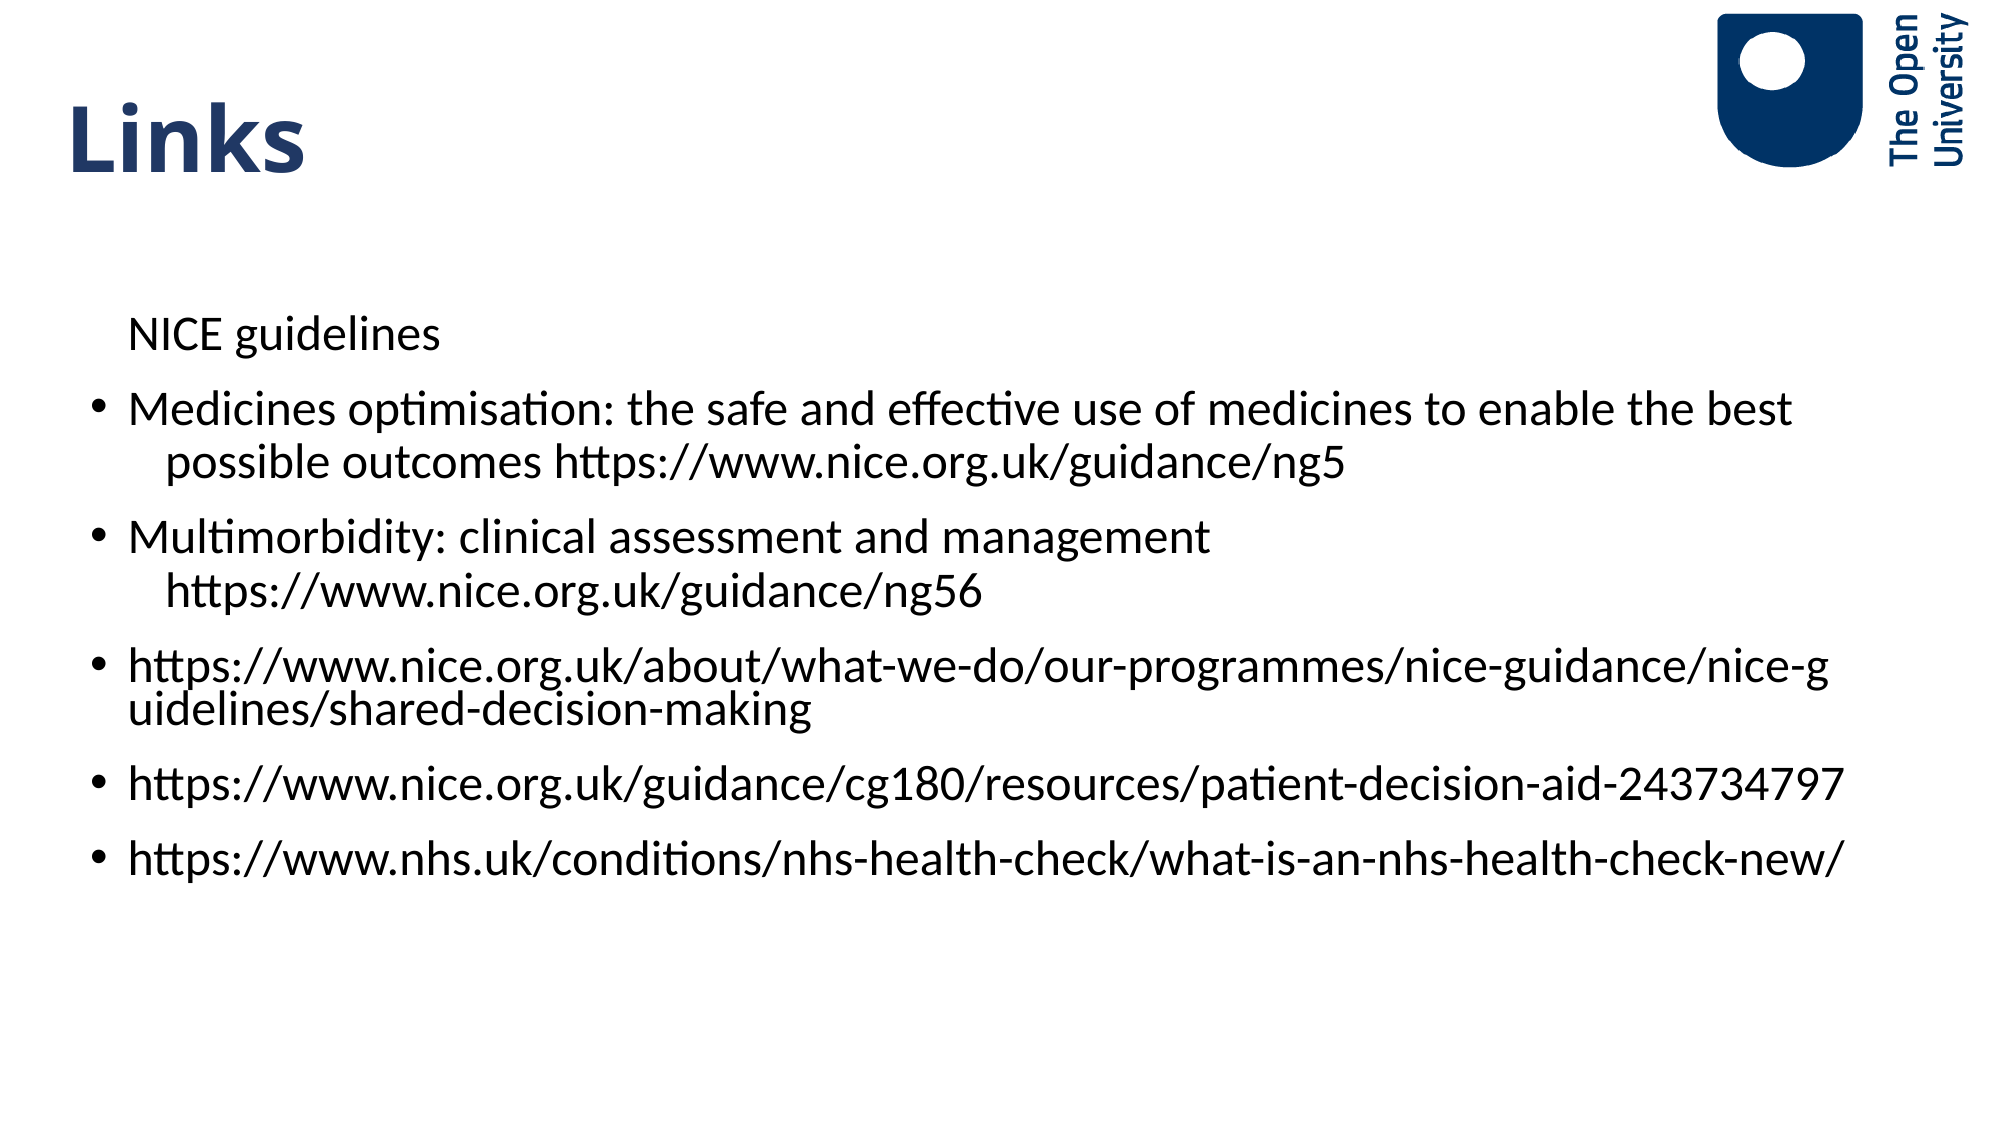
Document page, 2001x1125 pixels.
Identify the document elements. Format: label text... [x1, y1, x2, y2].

list NICE guidelines Medicines optimisation: the safe and effective use of medicines to enable the best possible outcomes https://www.nice.org.uk/guidance/ng5 Multimorbidity: clinical assessment and management https://www.nice.org.uk/guidance/ng56 https://www.nice.org.uk/about/what-we-do/our-programmes/nice-guidance/nice-guidelines/shared-decision-making https://www.nice.org.uk/guidance/cg180/resources/patient-decision-aid-243734797 https://www.nhs.uk/conditions/nhs-health-check/what-is-an-nhs-health-check-new/ [75, 299, 1863, 1014]
picture [1716, 10, 1971, 170]
title Links [50, 59, 1863, 225]
